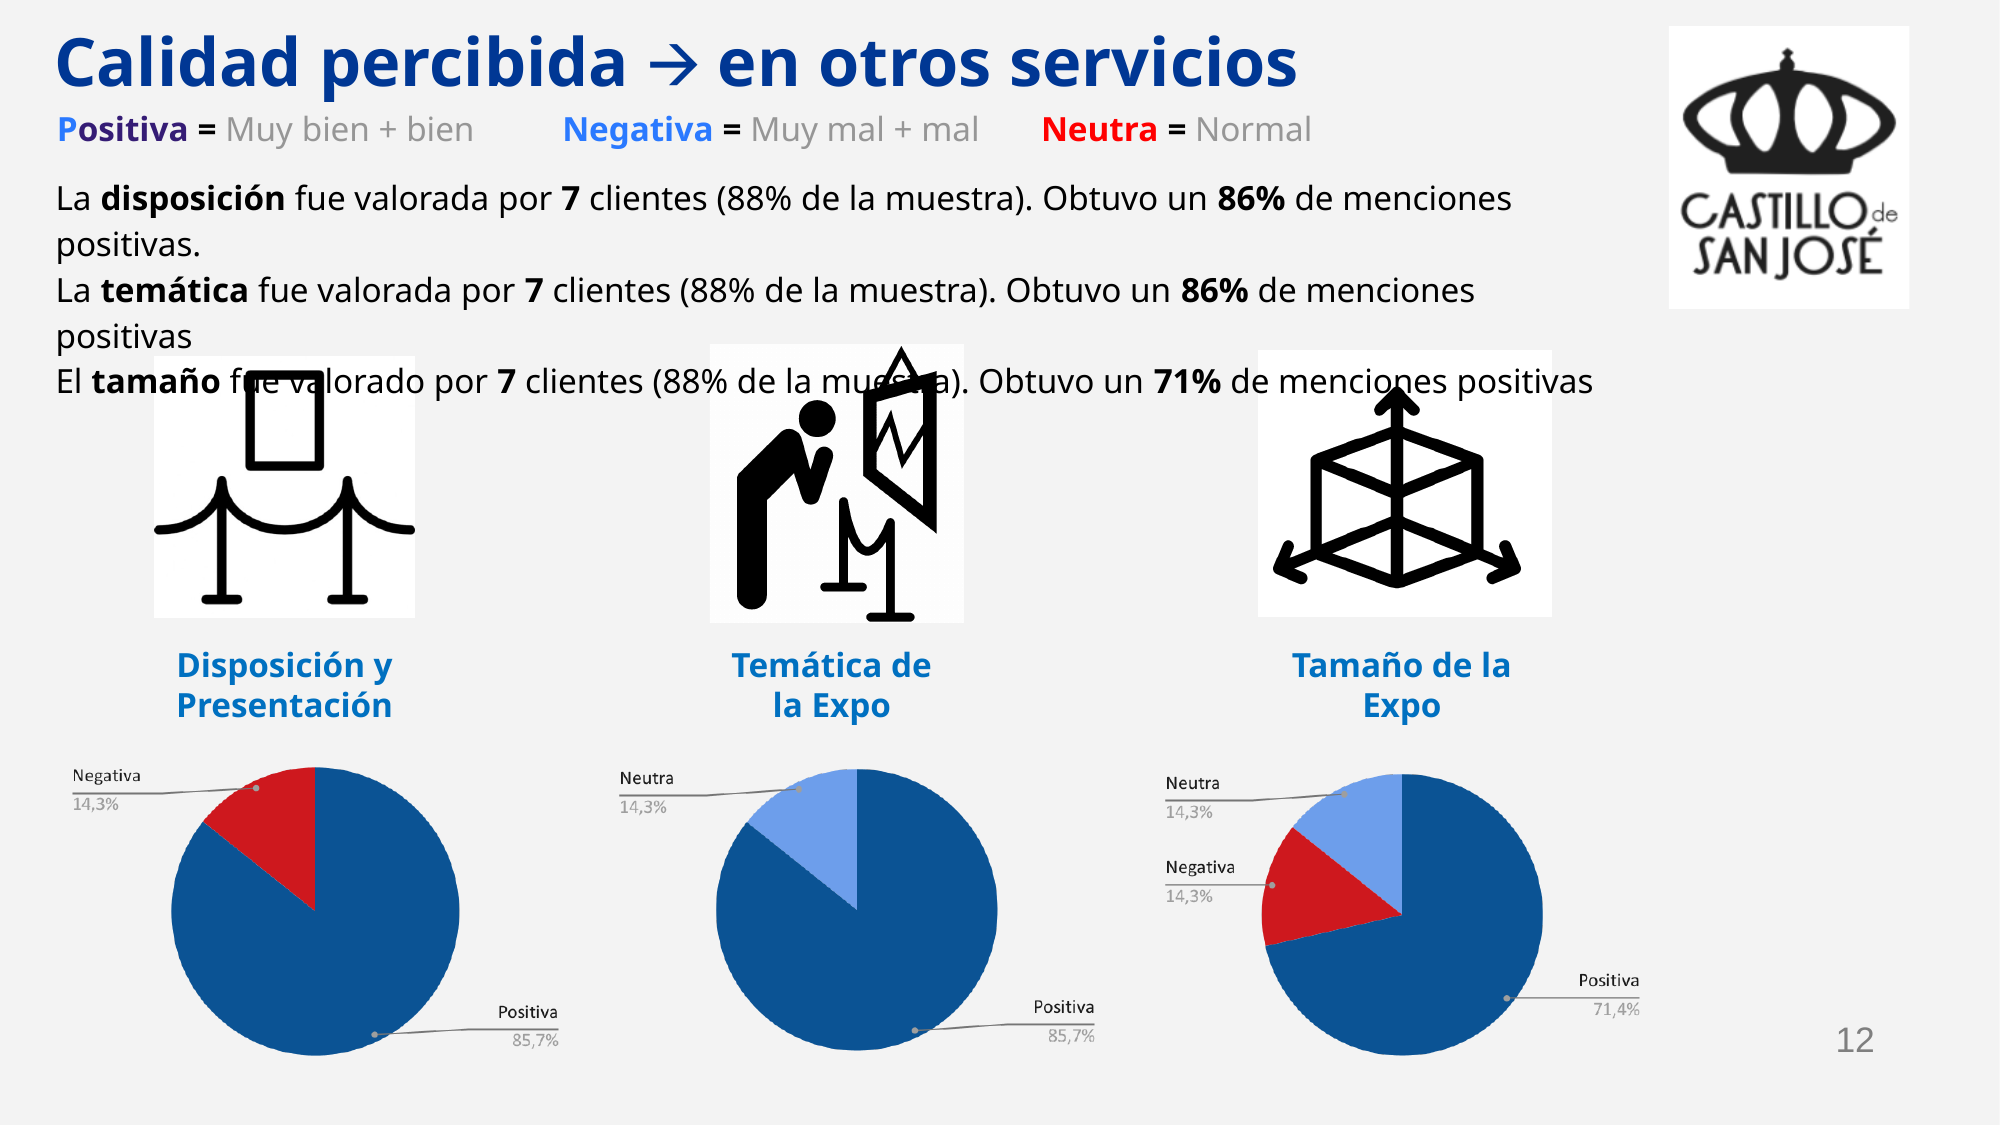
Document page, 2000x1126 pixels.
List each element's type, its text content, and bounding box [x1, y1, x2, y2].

picture [1258, 350, 1552, 617]
picture [603, 753, 1110, 1066]
text_box Positiva = Muy bien + bien Negativa = Muy mal + mal Neutra = Normal [56, 100, 1402, 156]
picture [56, 751, 574, 1071]
picture [1668, 26, 1910, 309]
picture [154, 356, 415, 618]
text_box Temática de la Expo [703, 636, 961, 733]
slide_number <number> [1655, 1008, 1894, 1069]
picture [410, 377, 415, 391]
text_box Calidad percibida 🡪 en otros servicios [54, 0, 1374, 120]
picture [1149, 758, 1655, 1071]
text_box Tamaño de la Expo [1268, 636, 1536, 733]
text_box Disposición y Presentación [154, 636, 415, 733]
picture [709, 344, 964, 623]
text_box La disposición fue valorada por 7 clientes (88% de la muestra). Obtuvo un 86% de menciones positivas. La temática fue valorada por 7 clientes (88% de la muestra). Obtuvo un 86% de menciones positivas El tamaño fue valorado por 7 clientes (88% de la muestra). Obtuvo un 71% de menciones positivas [40, 156, 1623, 309]
